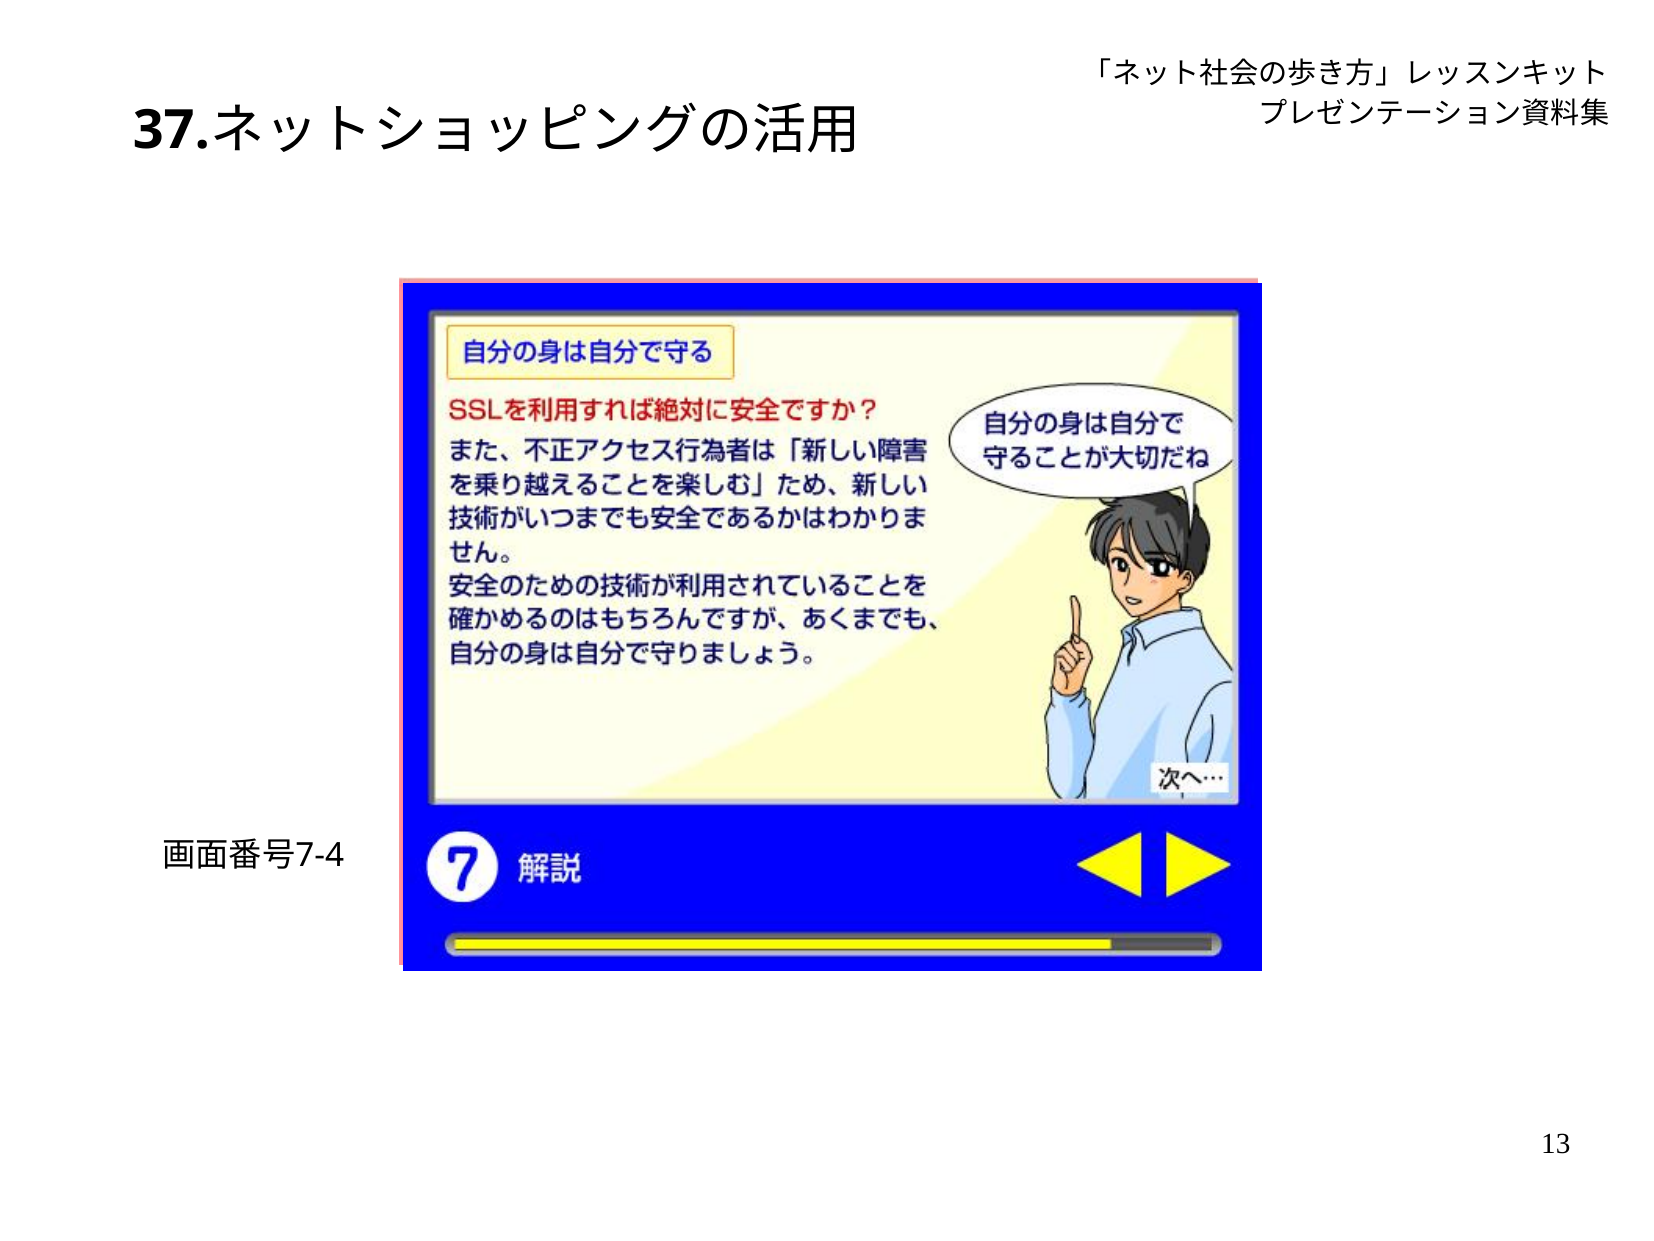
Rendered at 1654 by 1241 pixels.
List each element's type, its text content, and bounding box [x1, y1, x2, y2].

picture [399, 277, 1262, 971]
text_box 画面番号7-4 [147, 826, 384, 882]
text_box 「ネット社会の歩き方」レッスンキット プレゼンテーション資料集 [1062, 44, 1625, 139]
text_box 37.ネットショッピングの活用 [118, 88, 1241, 169]
